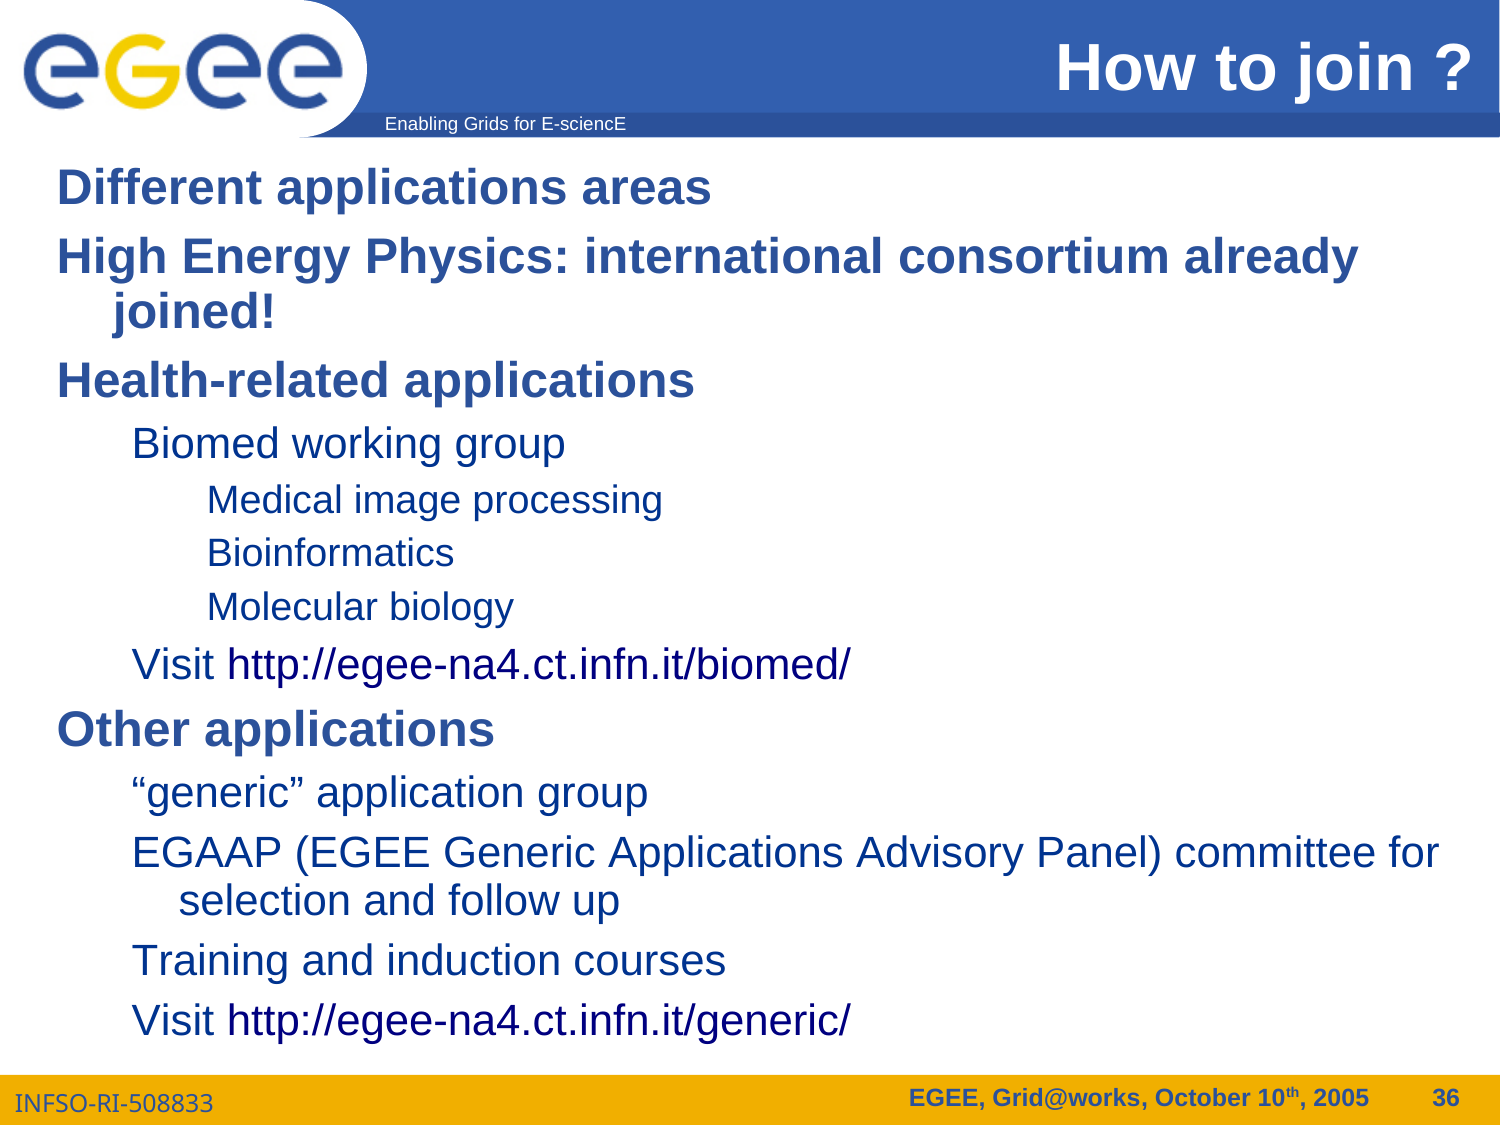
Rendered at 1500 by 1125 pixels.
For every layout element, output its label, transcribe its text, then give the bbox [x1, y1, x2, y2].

picture [18, 30, 349, 112]
title How to join ? [369, 10, 1475, 124]
list Different applications areas High Energy Physics: international consortium already joined! Health-related applications Biomed working group Medical image processing Bioinformatics Molecular biology Visit http://egee-na4.ct.infn.it/biomed/ Other applications “generic” application group EGAAP (EGEE Generic Applications Advisory Panel) committee for selection and follow up Training and induction courses Visit http://egee-na4.ct.infn.it/generic/ [56, 159, 1466, 1051]
